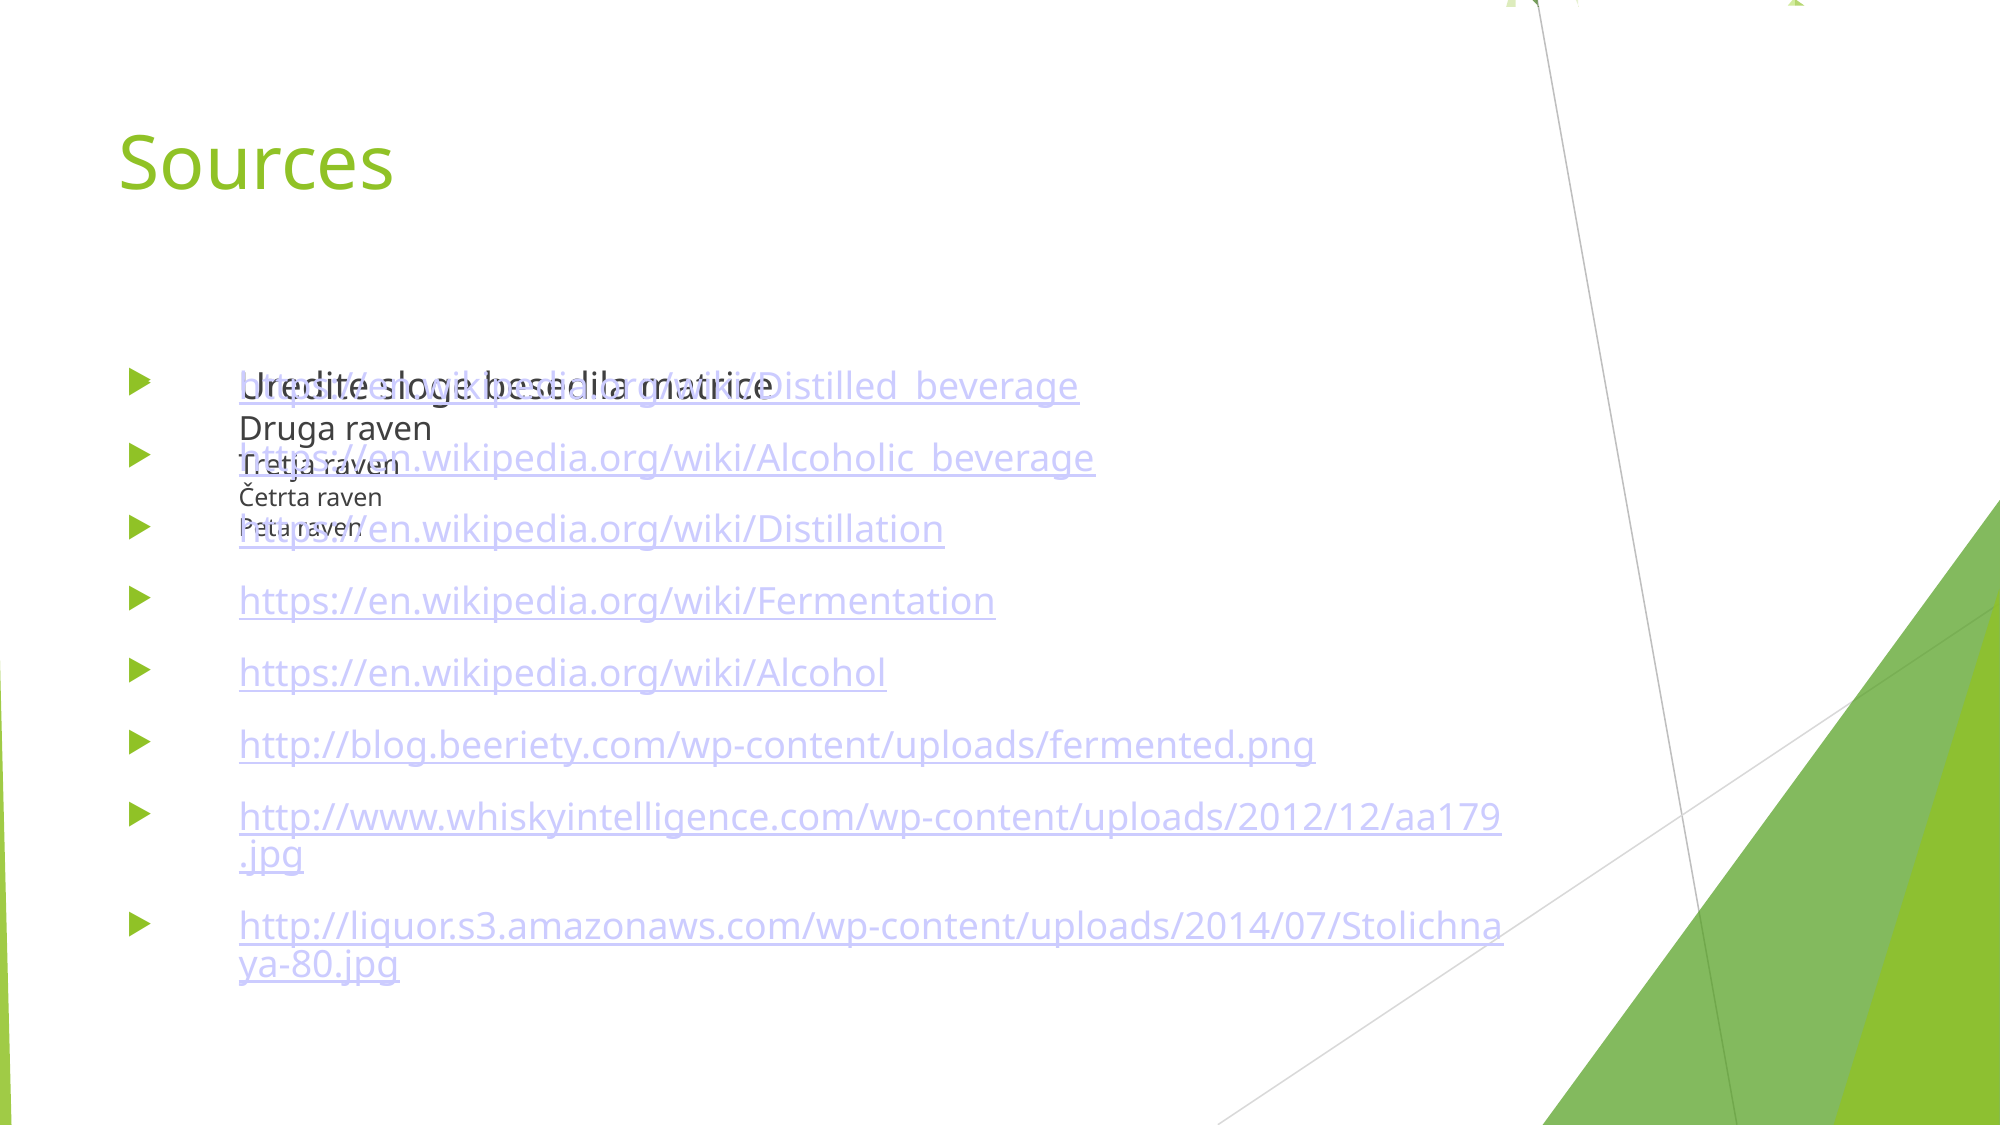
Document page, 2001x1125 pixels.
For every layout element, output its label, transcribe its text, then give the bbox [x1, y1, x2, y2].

title Sources [111, 99, 1522, 317]
text_box https://en.wikipedia.org/wiki/Distilled_beverage https://en.wikipedia.org/wiki/Alcoholic_beverage https://en.wikipedia.org/wiki/Distillation https://en.wikipedia.org/wiki/Fermentation https://en.wikipedia.org/wiki/Alcohol http://blog.beeriety.com/wp-content/uploads/fermented.png http://www.whiskyintelligence.com/wp-content/uploads/2012/12/aa179.jpg http://liquor.s3.amazonaws.com/wp-content/uploads/2014/07/Stolichnaya-80.jpg [111, 354, 1522, 992]
